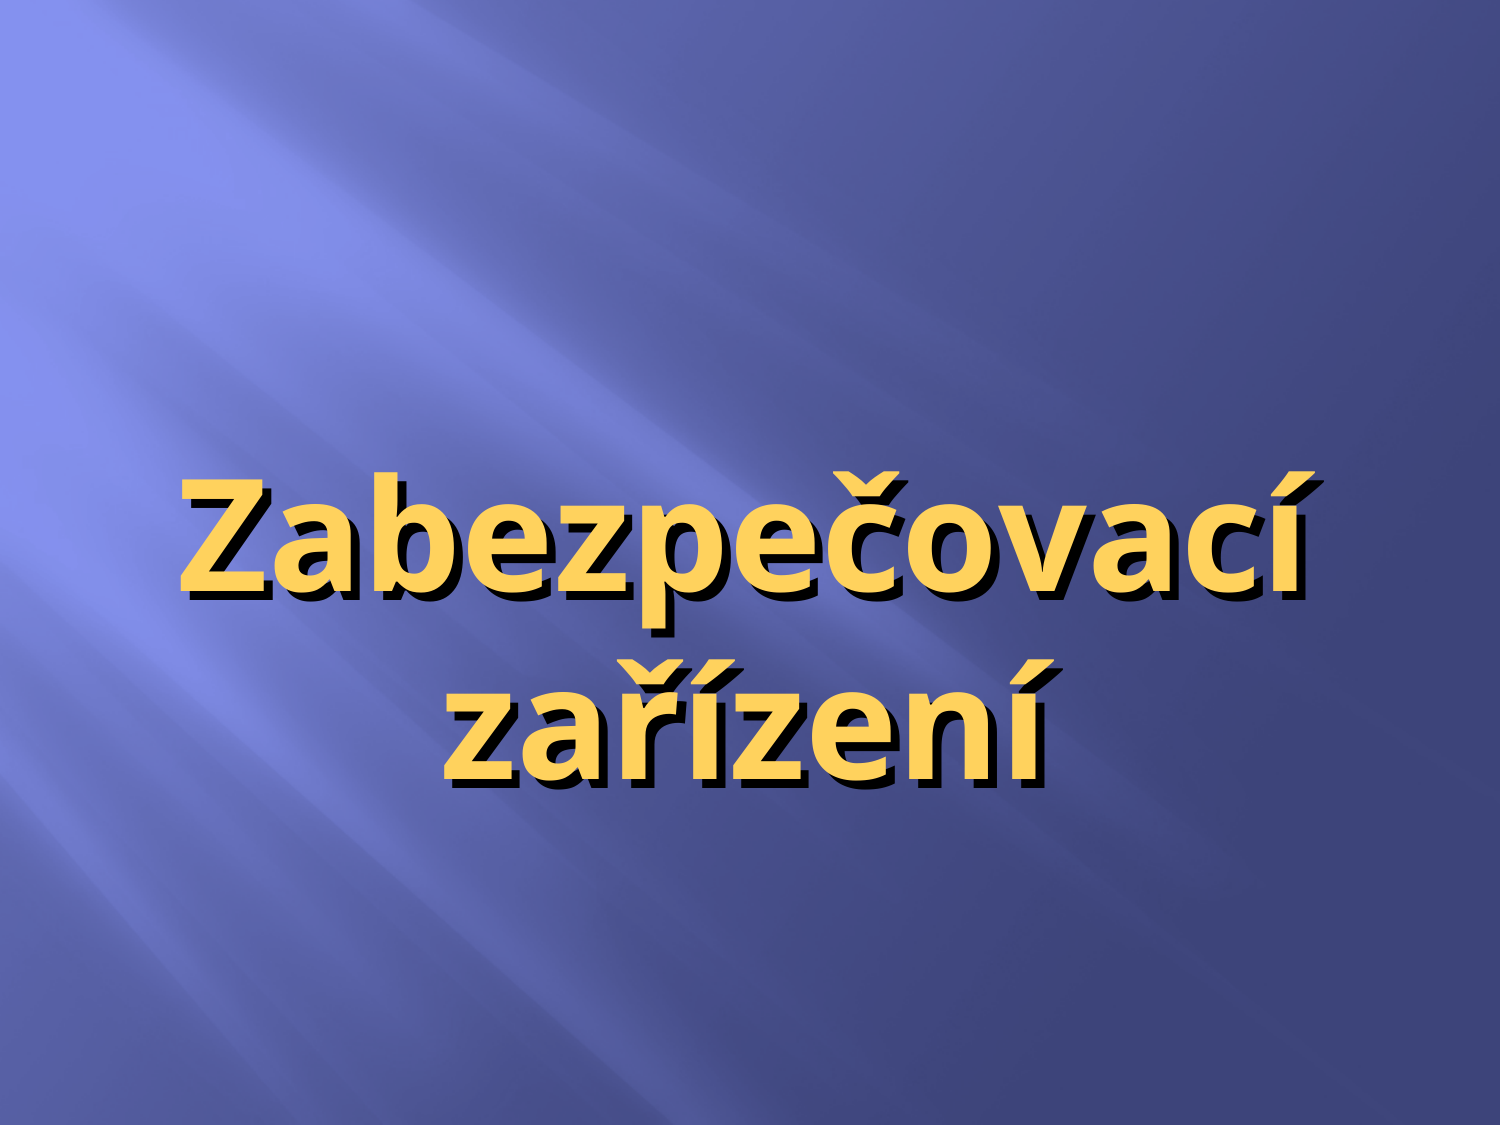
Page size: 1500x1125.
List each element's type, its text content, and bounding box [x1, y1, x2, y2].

picture [0, 0, 1500, 1125]
title Zabezpečovací zařízení [17, 243, 1471, 811]
